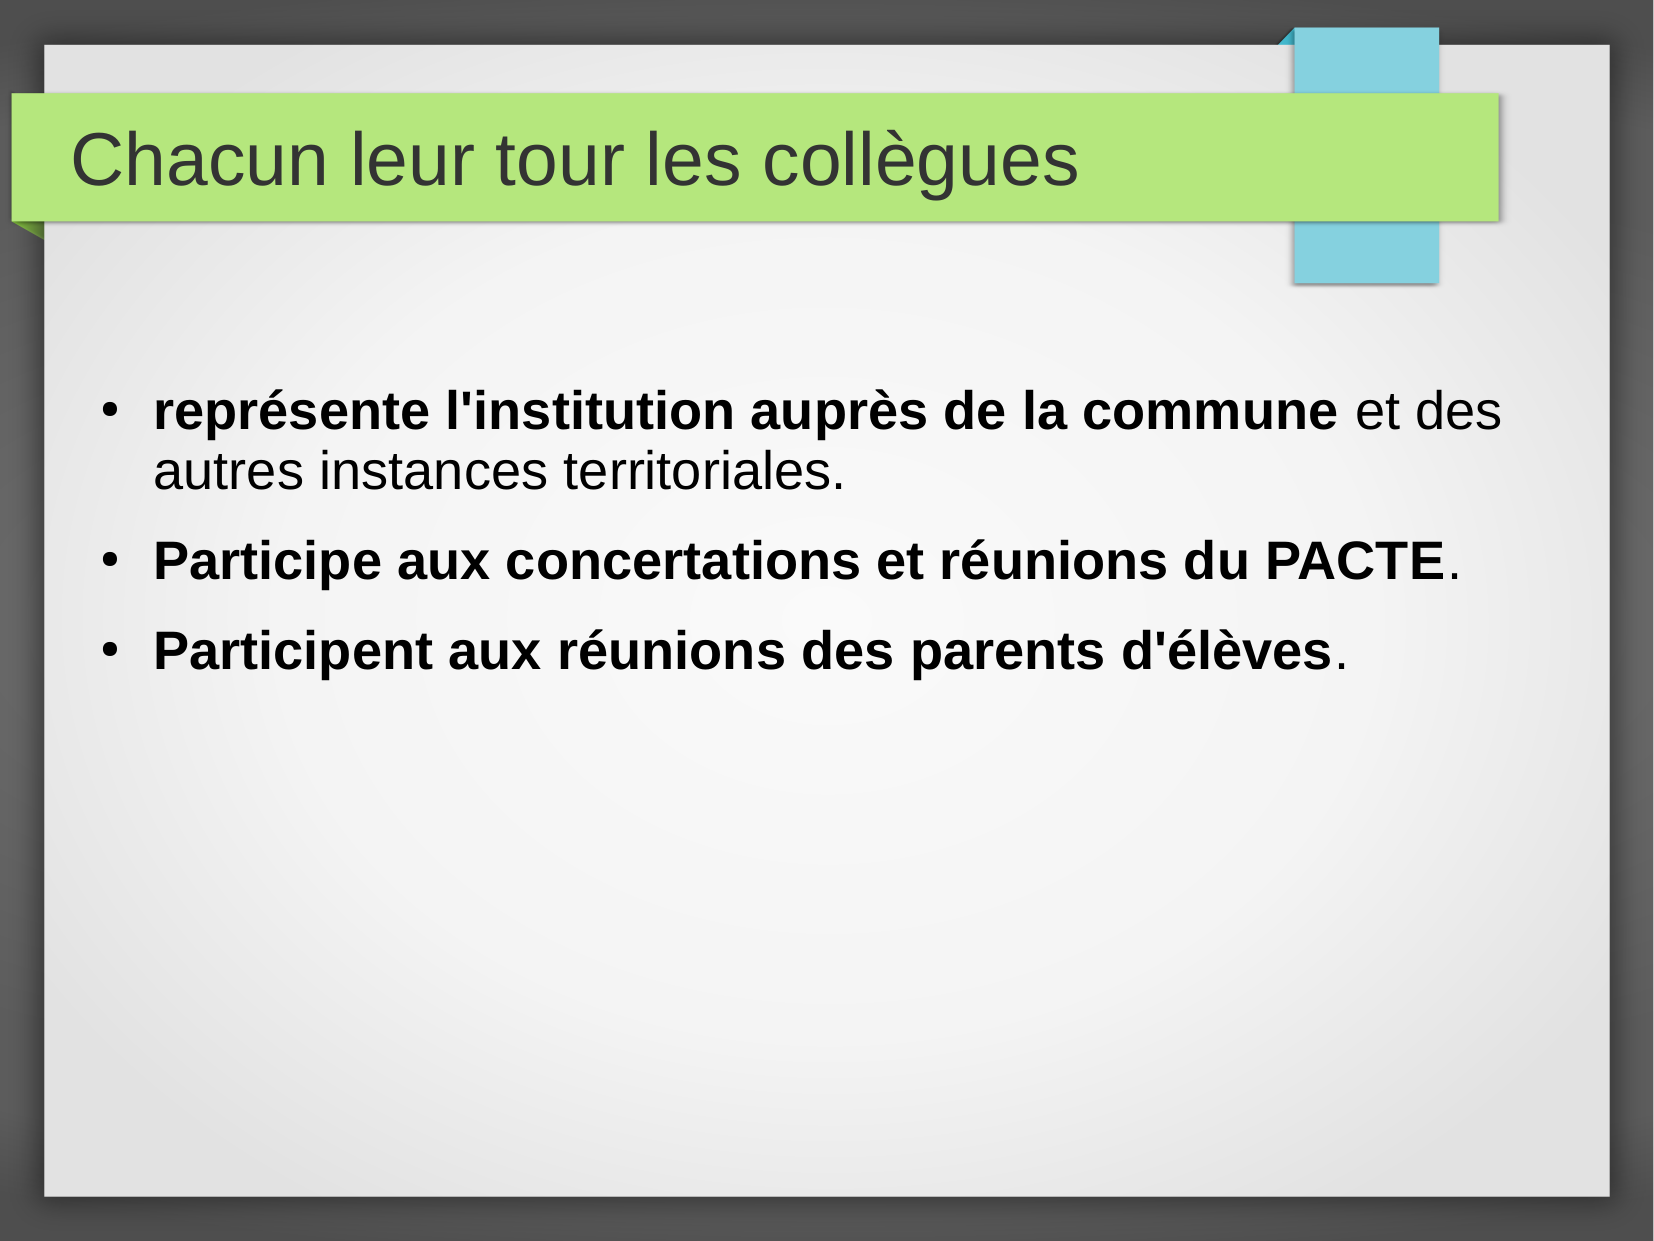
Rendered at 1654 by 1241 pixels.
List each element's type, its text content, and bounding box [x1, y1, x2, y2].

title Chacun leur tour les collègues [70, 106, 1229, 213]
list représente l'institution auprès de la commune et des autres instances territoriales. Participe aux concertations et réunions du PACTE. Participent aux réunions des parents d'élèves. [82, 290, 1571, 1010]
picture [0, 0, 1654, 1241]
